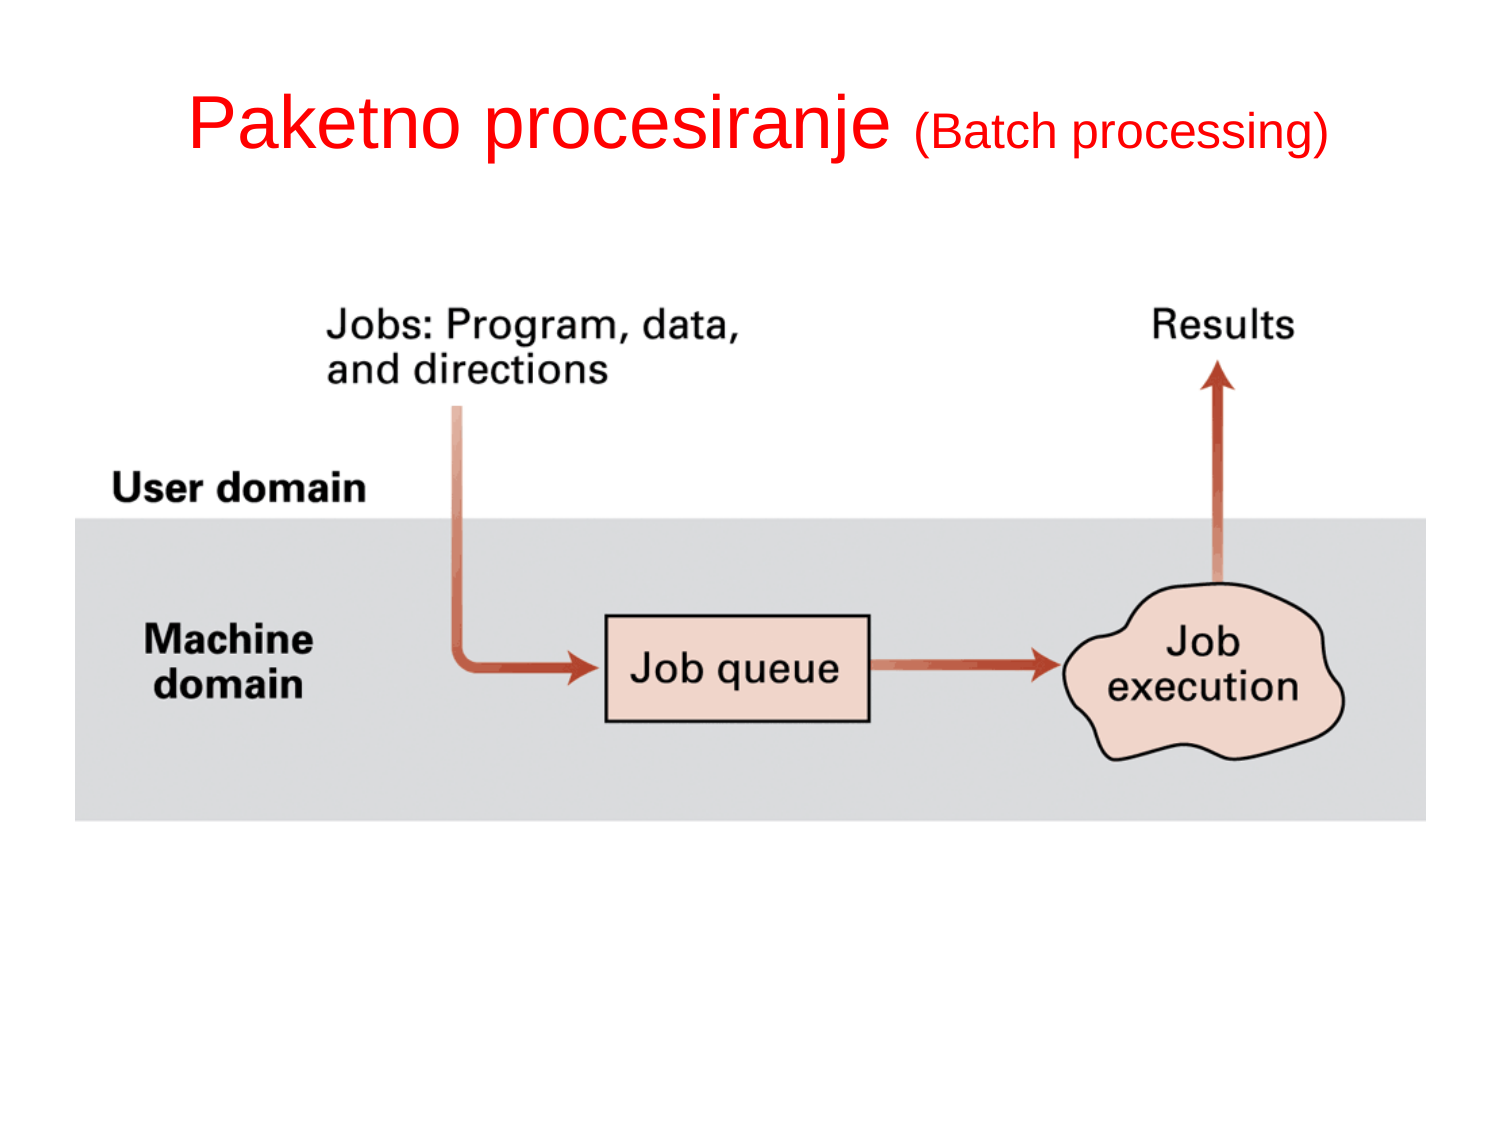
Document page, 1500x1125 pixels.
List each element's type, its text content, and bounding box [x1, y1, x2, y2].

title Paketno procesiranje (Batch processing) [100, 66, 1418, 172]
picture [75, 299, 1426, 826]
